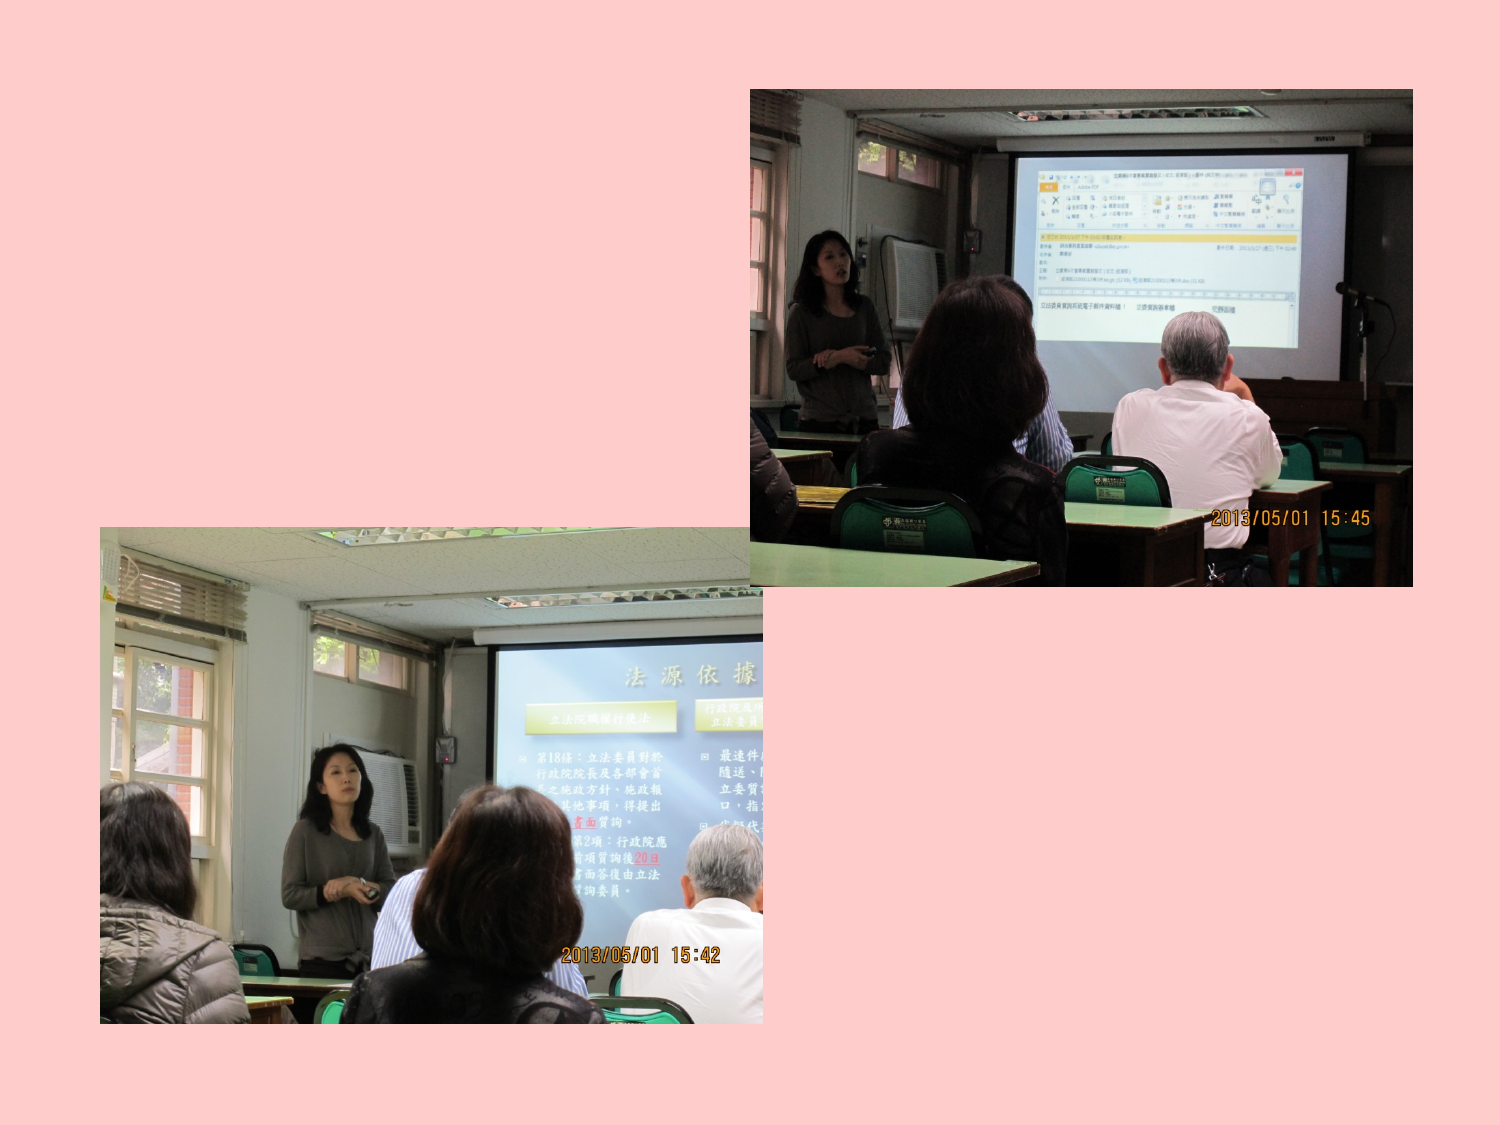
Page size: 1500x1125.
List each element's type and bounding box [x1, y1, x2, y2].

picture [100, 89, 1413, 1024]
